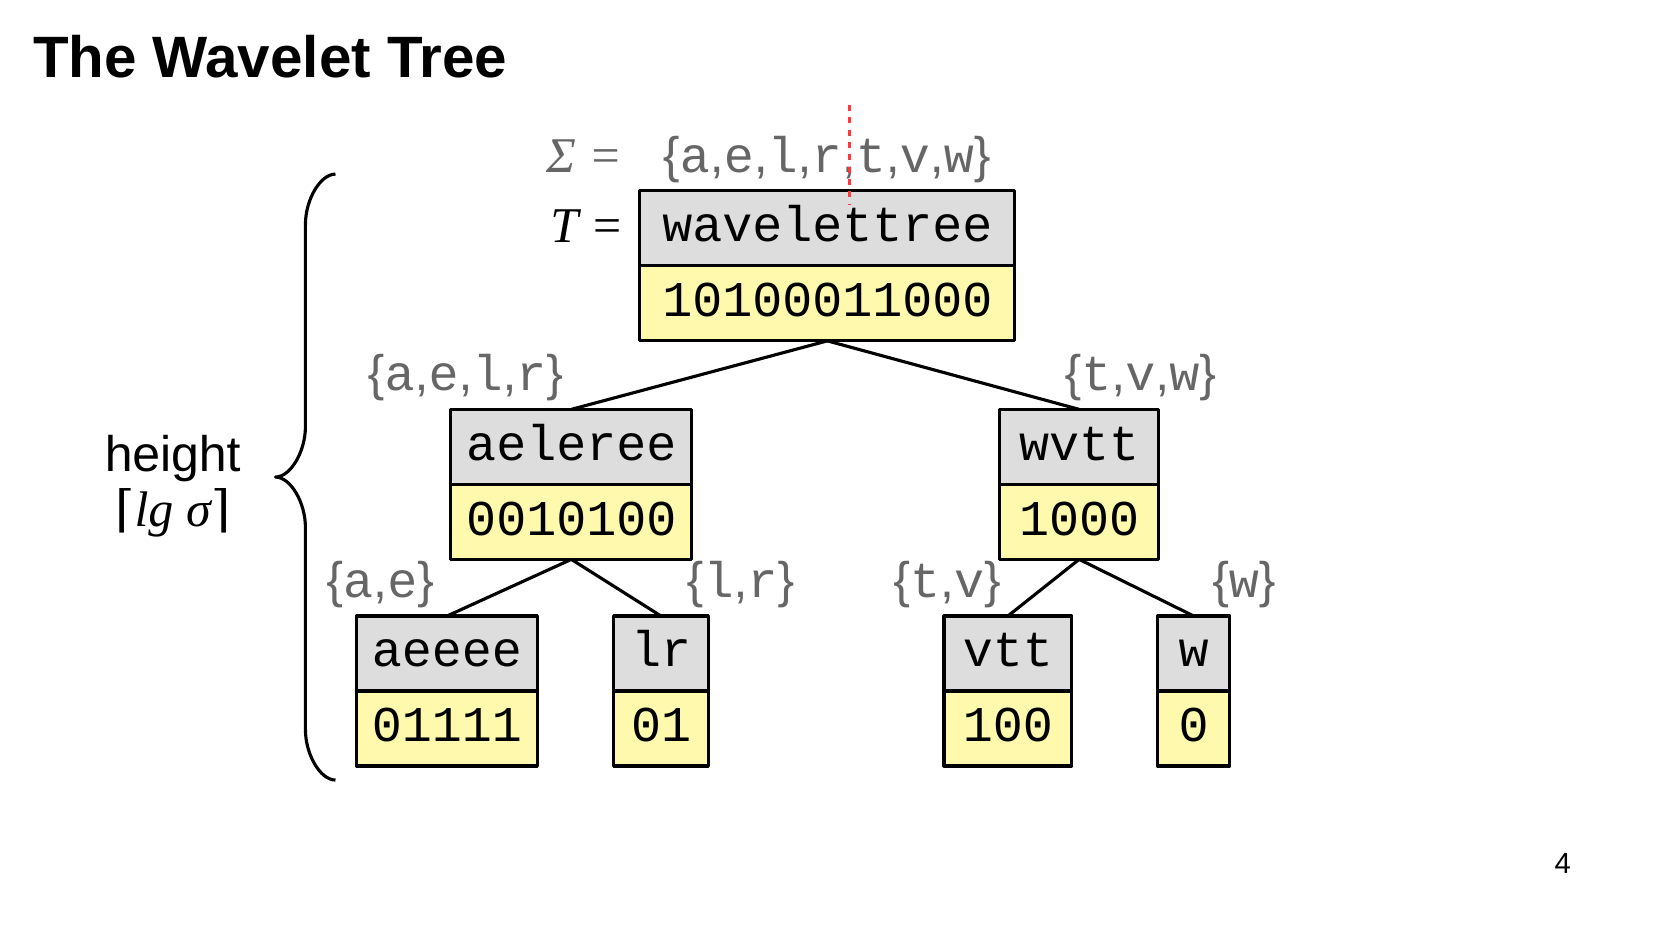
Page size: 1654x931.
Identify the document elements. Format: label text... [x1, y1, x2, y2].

text_box wavelettree [639, 190, 1015, 265]
text_box T = [535, 191, 641, 262]
text_box 0010100 [450, 484, 692, 560]
text_box height ⌈lg σ⌉ [90, 418, 261, 545]
text_box {a,e} [311, 544, 471, 620]
text_box 1000 [999, 484, 1159, 560]
text_box {a,e,l,r,t,v,w} [648, 120, 1021, 196]
text_box 0 [1157, 691, 1230, 767]
text_box 100 [943, 691, 1072, 767]
text_box {t,v} [878, 544, 1038, 620]
text_box 10100011000 [639, 265, 1015, 341]
text_box w [1157, 616, 1230, 691]
text_box {t,v,w} [1049, 338, 1246, 414]
text_box wvtt [999, 409, 1159, 484]
text_box {l,r} [671, 544, 831, 620]
text_box aeeee [356, 616, 538, 691]
text_box aeleree [450, 409, 692, 484]
text_box Σ = [531, 120, 644, 191]
text_box {a,e,l,r} [353, 338, 586, 414]
text_box 01 [613, 691, 709, 767]
text_box 01111 [356, 691, 538, 767]
text_box vtt [943, 616, 1072, 691]
text_box {w} [1197, 544, 1357, 621]
text_box lr [613, 616, 709, 691]
text_box The Wavelet Tree [18, 17, 523, 98]
